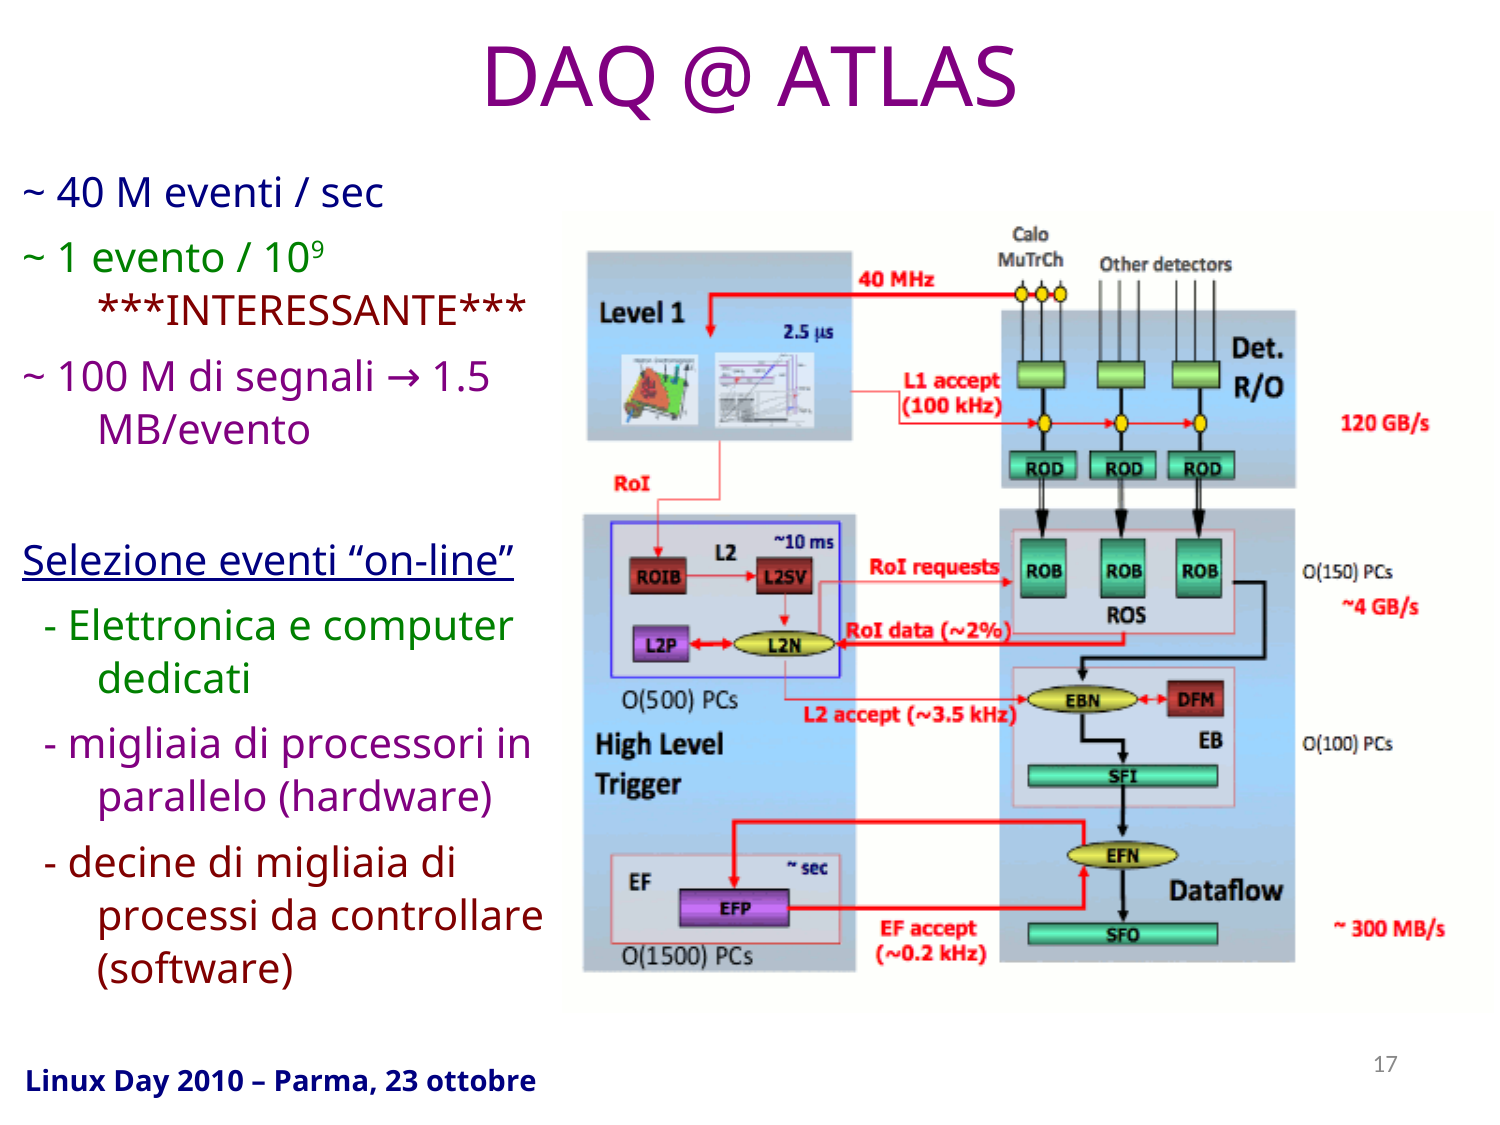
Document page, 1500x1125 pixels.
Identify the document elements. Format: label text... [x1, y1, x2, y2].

text_box DAQ @ ATLAS [41, 0, 1459, 132]
picture [562, 211, 1494, 1014]
subtitle ~ 40 M eventi / sec ~ 1 evento / 109 ***INTERESSANTE*** ~ 100 M di segnali → 1.5 MB/evento Selezione eventi “on-line” - Elettronica e computer dedicati - migliaia di processori in parallelo (hardware)‏ - decine di migliaia di processi da controllare (software)‏ [21, 155, 577, 1004]
